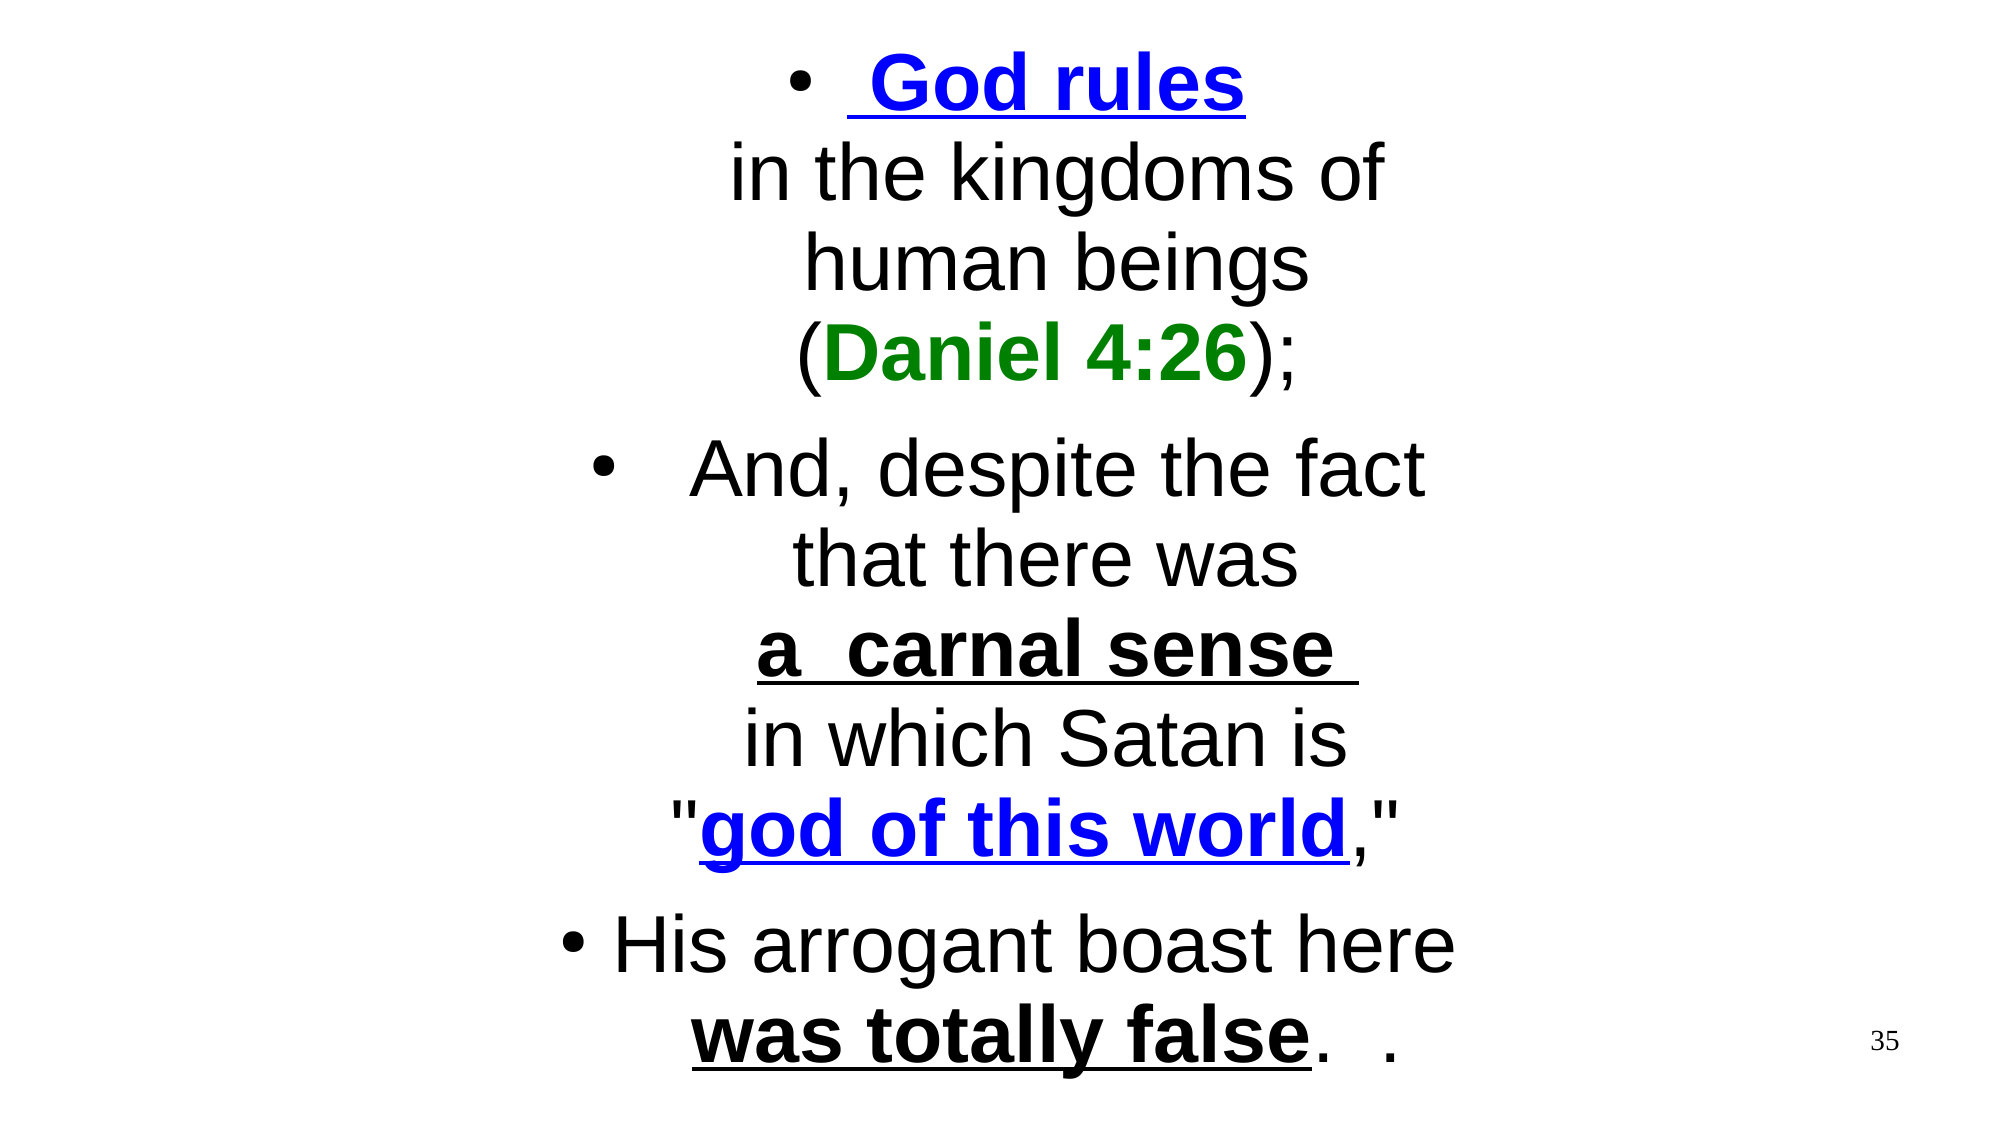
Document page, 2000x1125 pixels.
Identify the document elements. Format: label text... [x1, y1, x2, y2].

list God rules in the kingdoms of human beings (Daniel 4:26); And, despite the fact that there was a carnal sense in which Satan is "god of this world," His arrogant boast here was totally false. . [37, 37, 1988, 1088]
